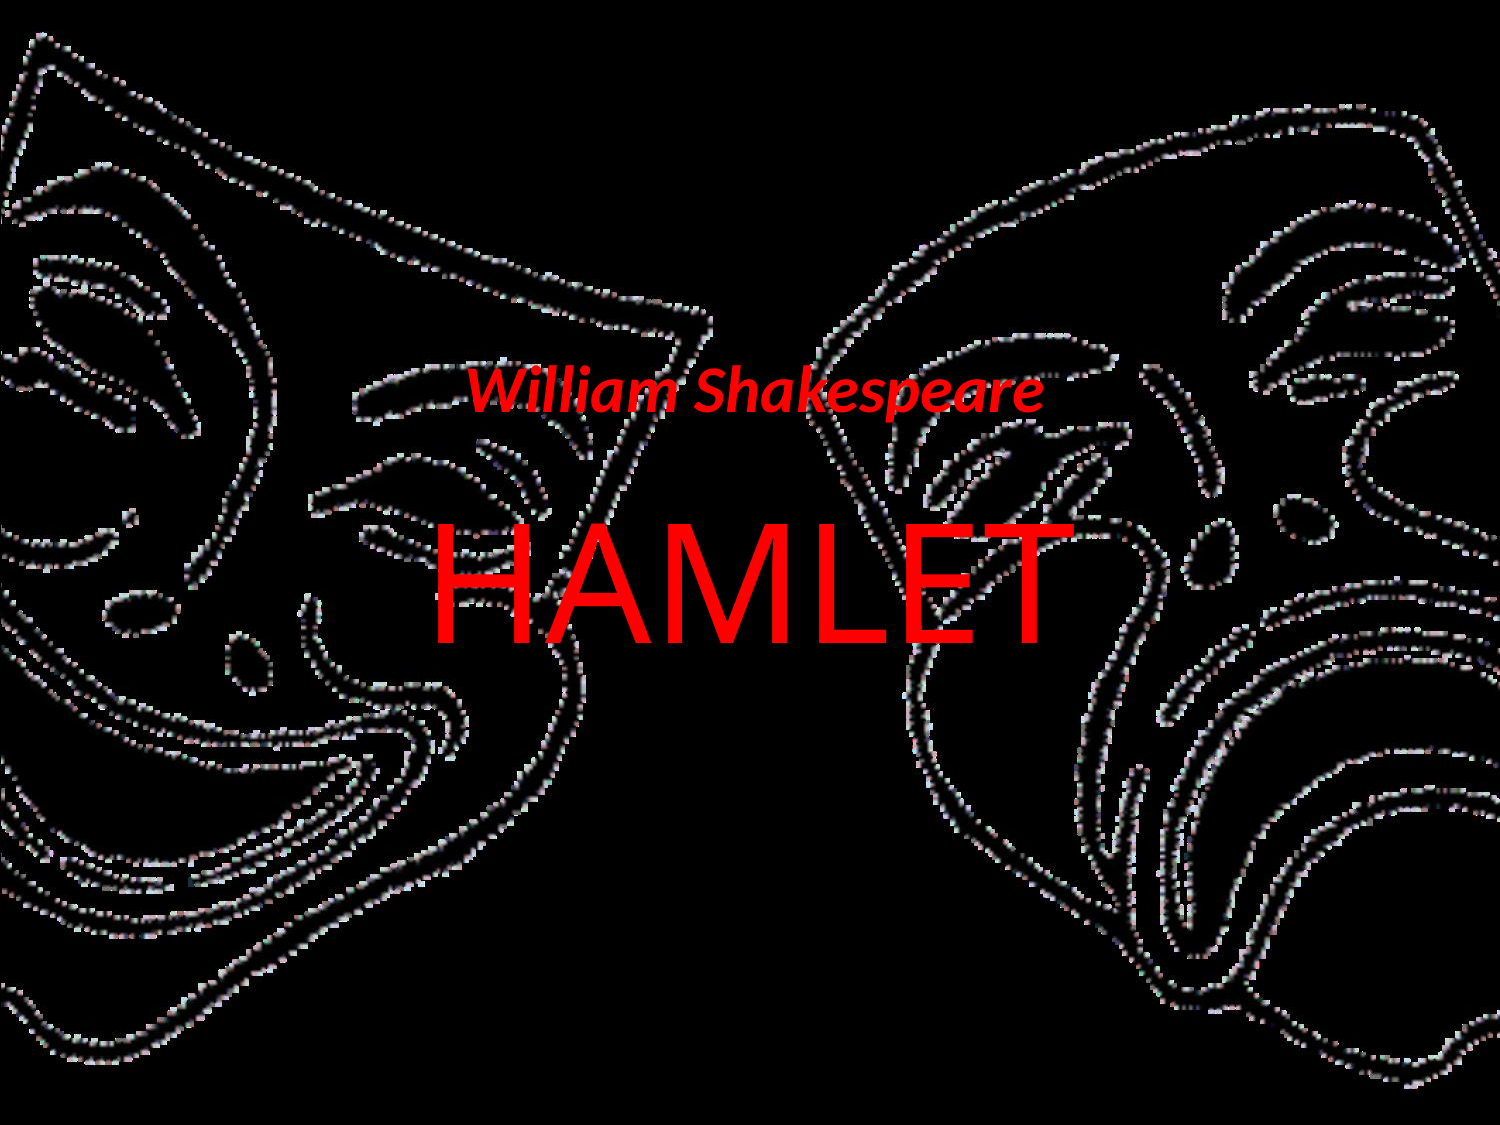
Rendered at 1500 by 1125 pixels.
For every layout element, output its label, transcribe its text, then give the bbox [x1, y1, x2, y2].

picture [0, 0, 1500, 1125]
title HAMLET [112, 456, 1388, 698]
subtitle William Shakespeare [230, 338, 1281, 504]
